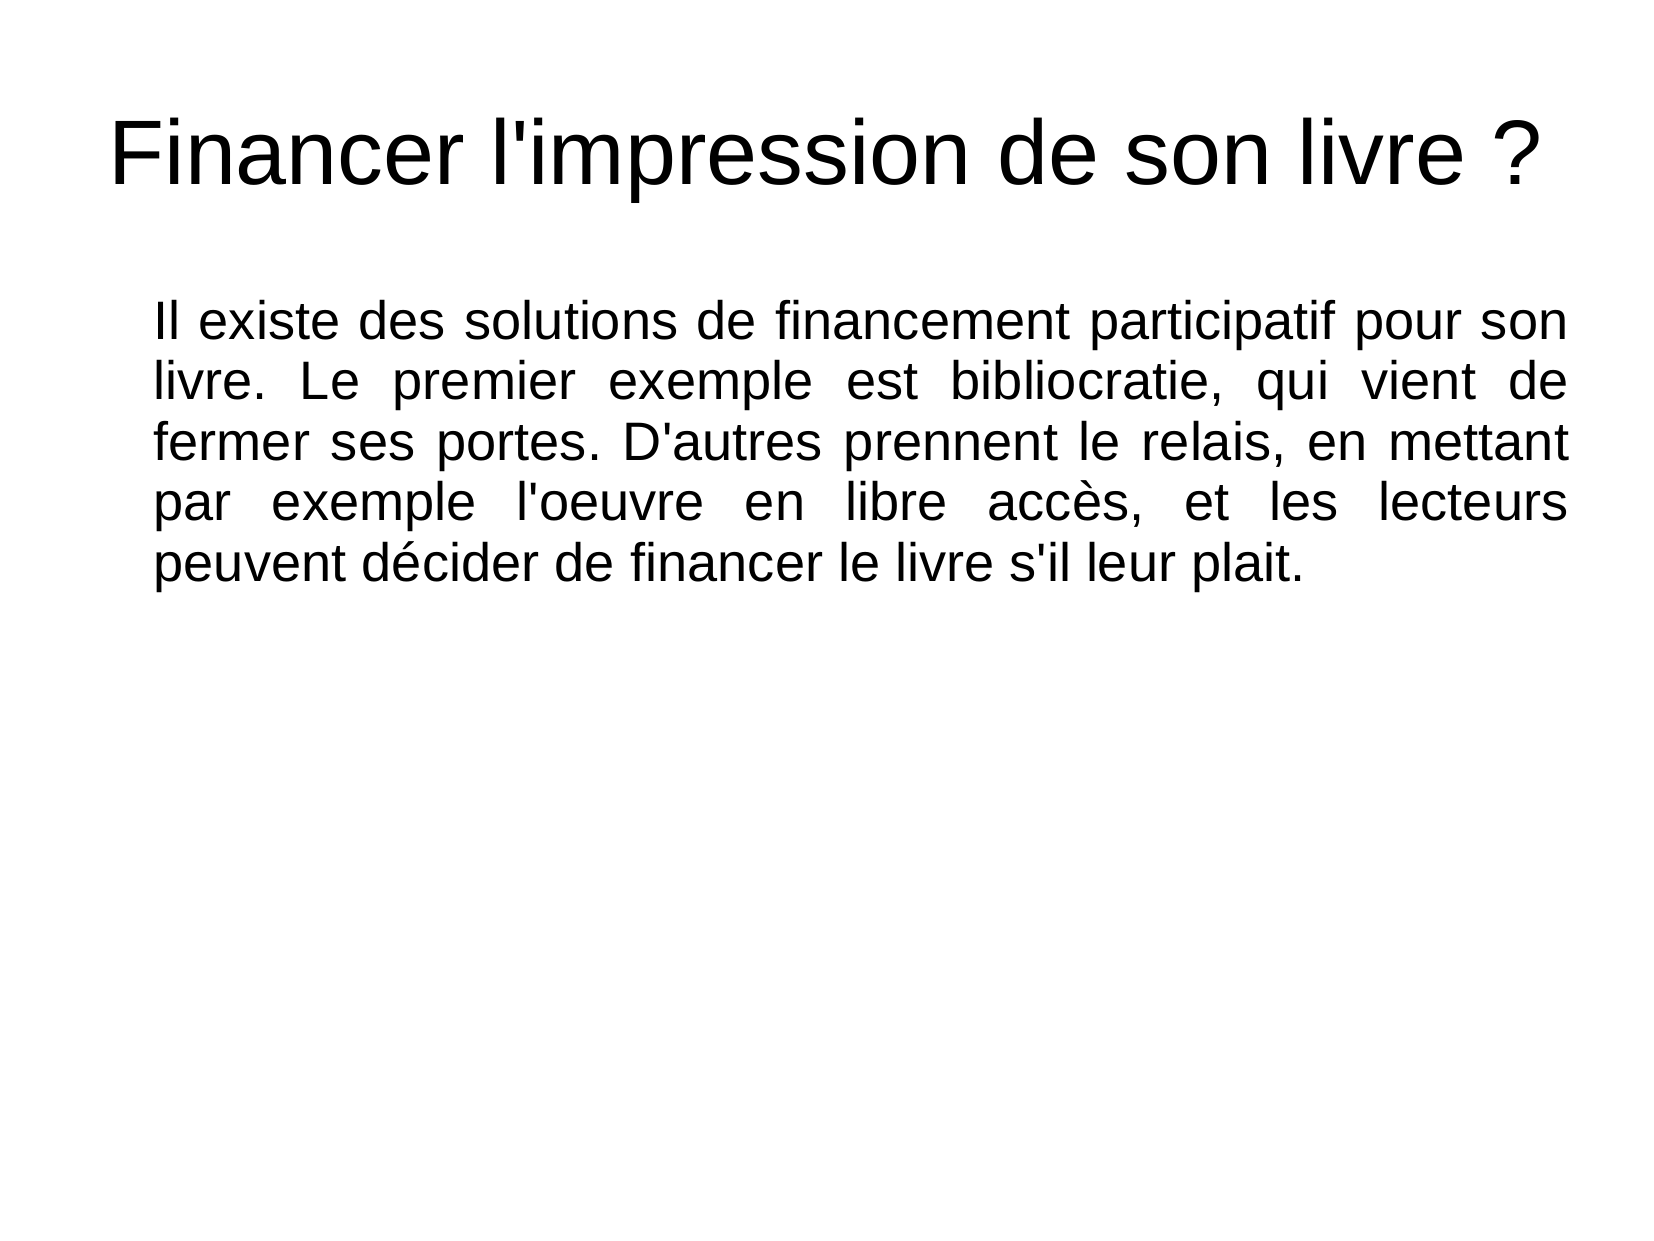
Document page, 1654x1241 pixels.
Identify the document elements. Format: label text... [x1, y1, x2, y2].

title Financer l'impression de son livre ? [82, 49, 1571, 257]
list Il existe des solutions de financement participatif pour son livre. Le premier exemple est bibliocratie, qui vient de fermer ses portes. D'autres prennent le relais, en mettant par exemple l'oeuvre en libre accès, et les lecteurs peuvent décider de financer le livre s'il leur plait. [82, 290, 1571, 1010]
